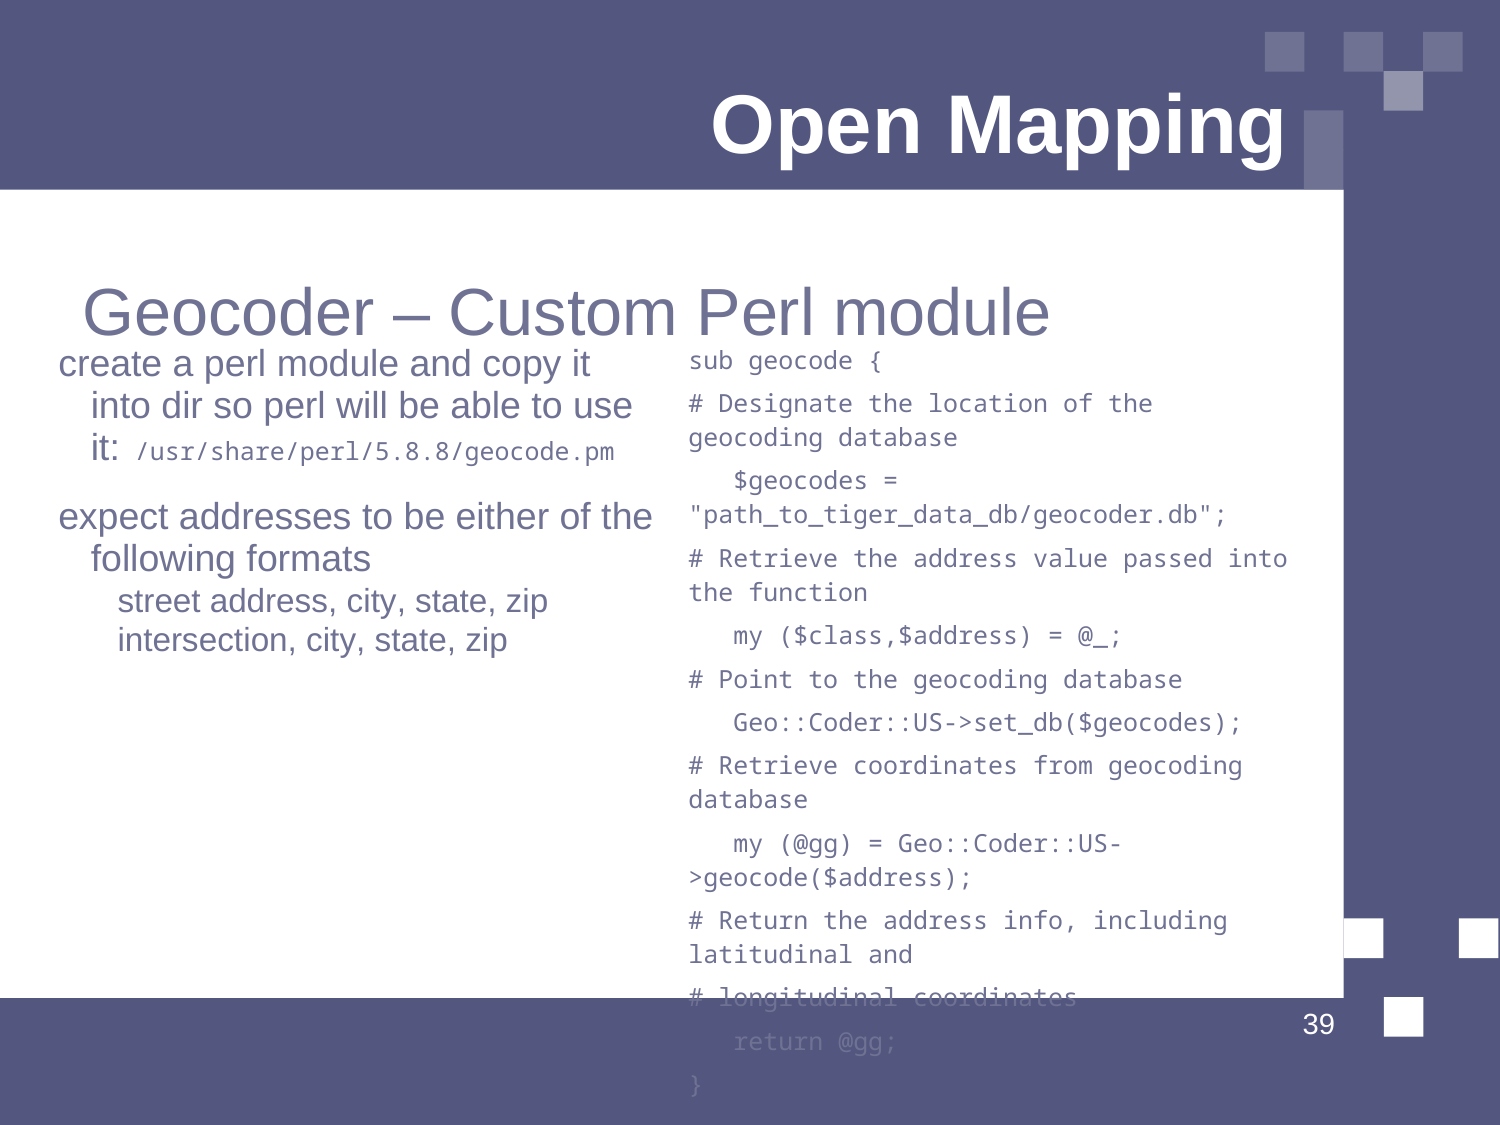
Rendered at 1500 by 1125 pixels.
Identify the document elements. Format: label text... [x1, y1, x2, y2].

list sub geocode { # Designate the location of the geocoding database $geocodes = "path_to_tiger_data_db/geocoder.db"; # Retrieve the address value passed into the function my ($class,$address) = @_; # Point to the geocoding database Geo::Coder::US->set_db($geocodes); # Retrieve coordinates from geocoding database my (@gg) = Geo::Coder::US->geocode($address); # Return the address info, including latitudinal and # longitudinal coordinates return @gg; } [688, 342, 1289, 1073]
title Open Mapping [58, 74, 1288, 176]
text_box Geocoder – Custom Perl module [63, 237, 1270, 313]
list create a perl module and copy it into dir so perl will be able to use it: /usr/share/perl/5.8.8/geocode.pm expect addresses to be either of the following formats street address, city, state, zip intersection, city, state, zip [58, 342, 659, 975]
